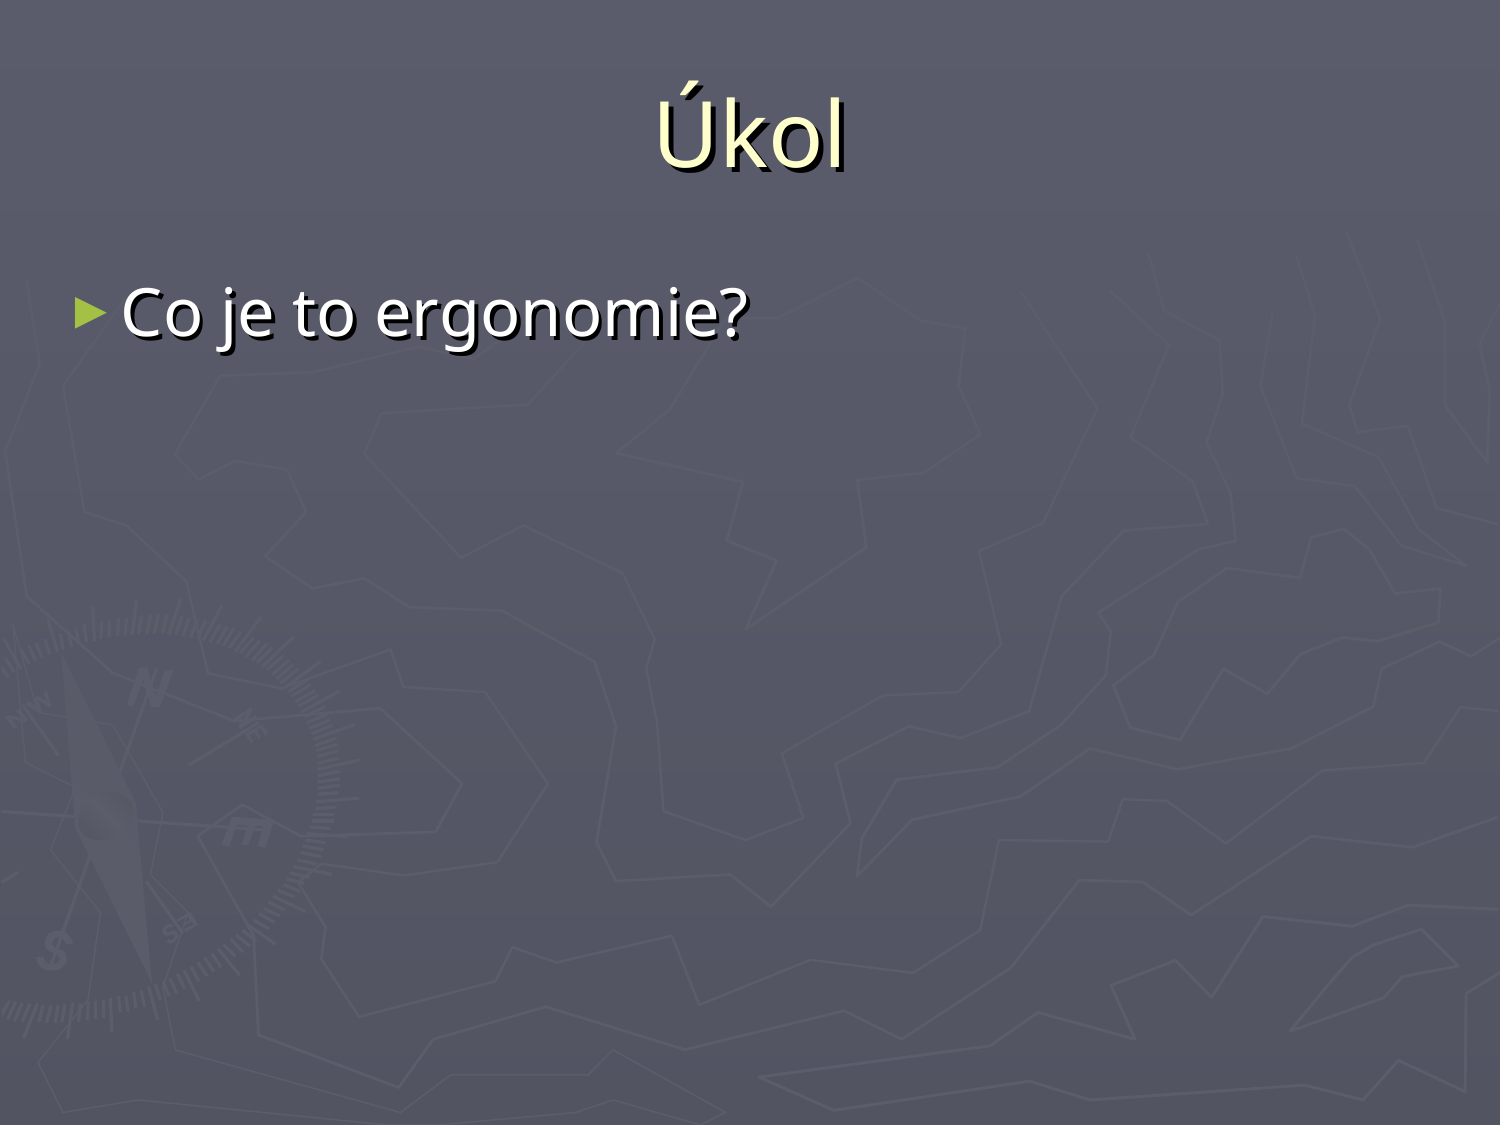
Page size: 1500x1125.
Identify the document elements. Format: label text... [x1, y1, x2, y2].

list Co je to ergonomie? [49, 262, 1451, 1001]
title Úkol [49, 37, 1451, 225]
